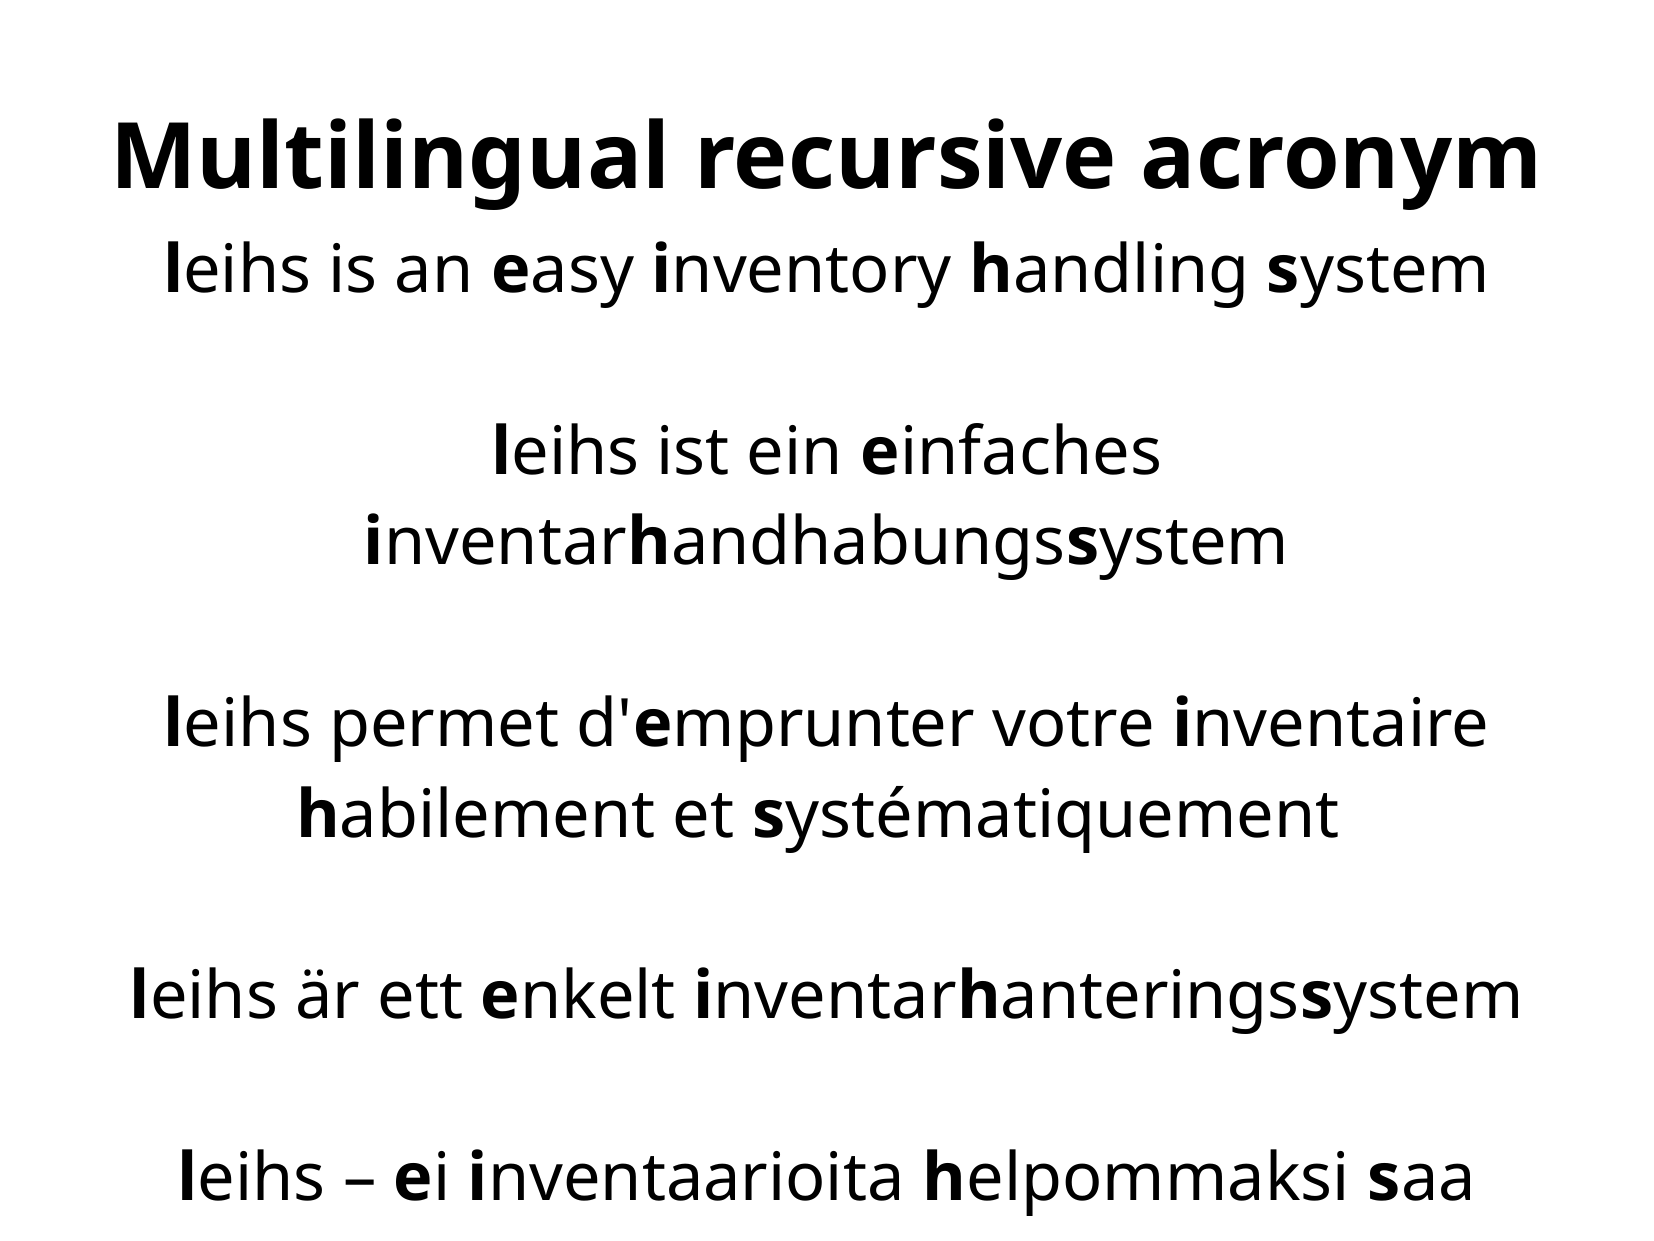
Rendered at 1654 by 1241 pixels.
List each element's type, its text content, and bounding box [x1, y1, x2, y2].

subtitle leihs is an easy inventory handling system leihs ist ein einfaches inventarhandhabungssystem leihs permet d'emprunter votre inventaire habilement et systématiquement leihs är ett enkelt inventarhanteringssystem leihs – ei inventaarioita helpommaksi saa [82, 292, 1571, 1149]
title Multilingual recursive acronym [82, 49, 1571, 257]
